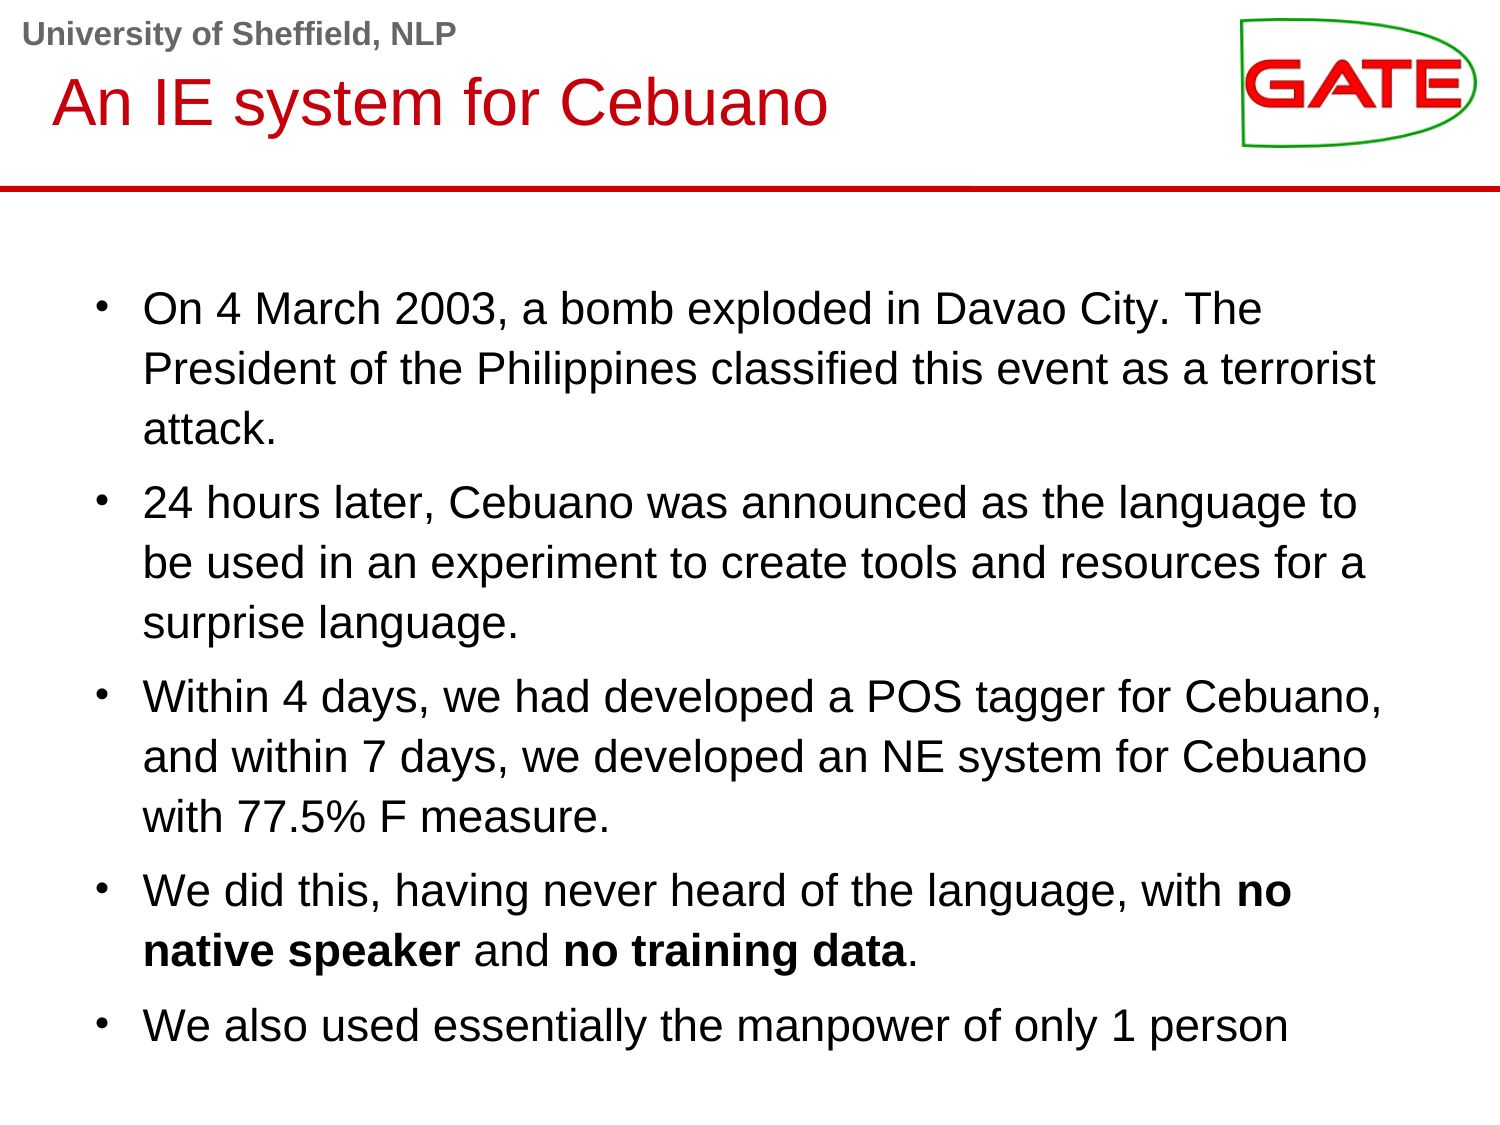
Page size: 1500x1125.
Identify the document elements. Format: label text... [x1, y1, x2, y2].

list On 4 March 2003, a bomb exploded in Davao City. The President of the Philippines classified this event as a terrorist attack. 24 hours later, Cebuano was announced as the language to be used in an experiment to create tools and resources for a surprise language. Within 4 days, we had developed a POS tagger for Cebuano, and within 7 days, we developed an NE system for Cebuano with 77.5% F measure. We did this, having never heard of the language, with no native speaker and no training data. We also used essentially the manpower of only 1 person [74, 181, 1418, 1065]
picture [1381, 18, 1477, 148]
title An IE system for Cebuano [37, 0, 1381, 197]
